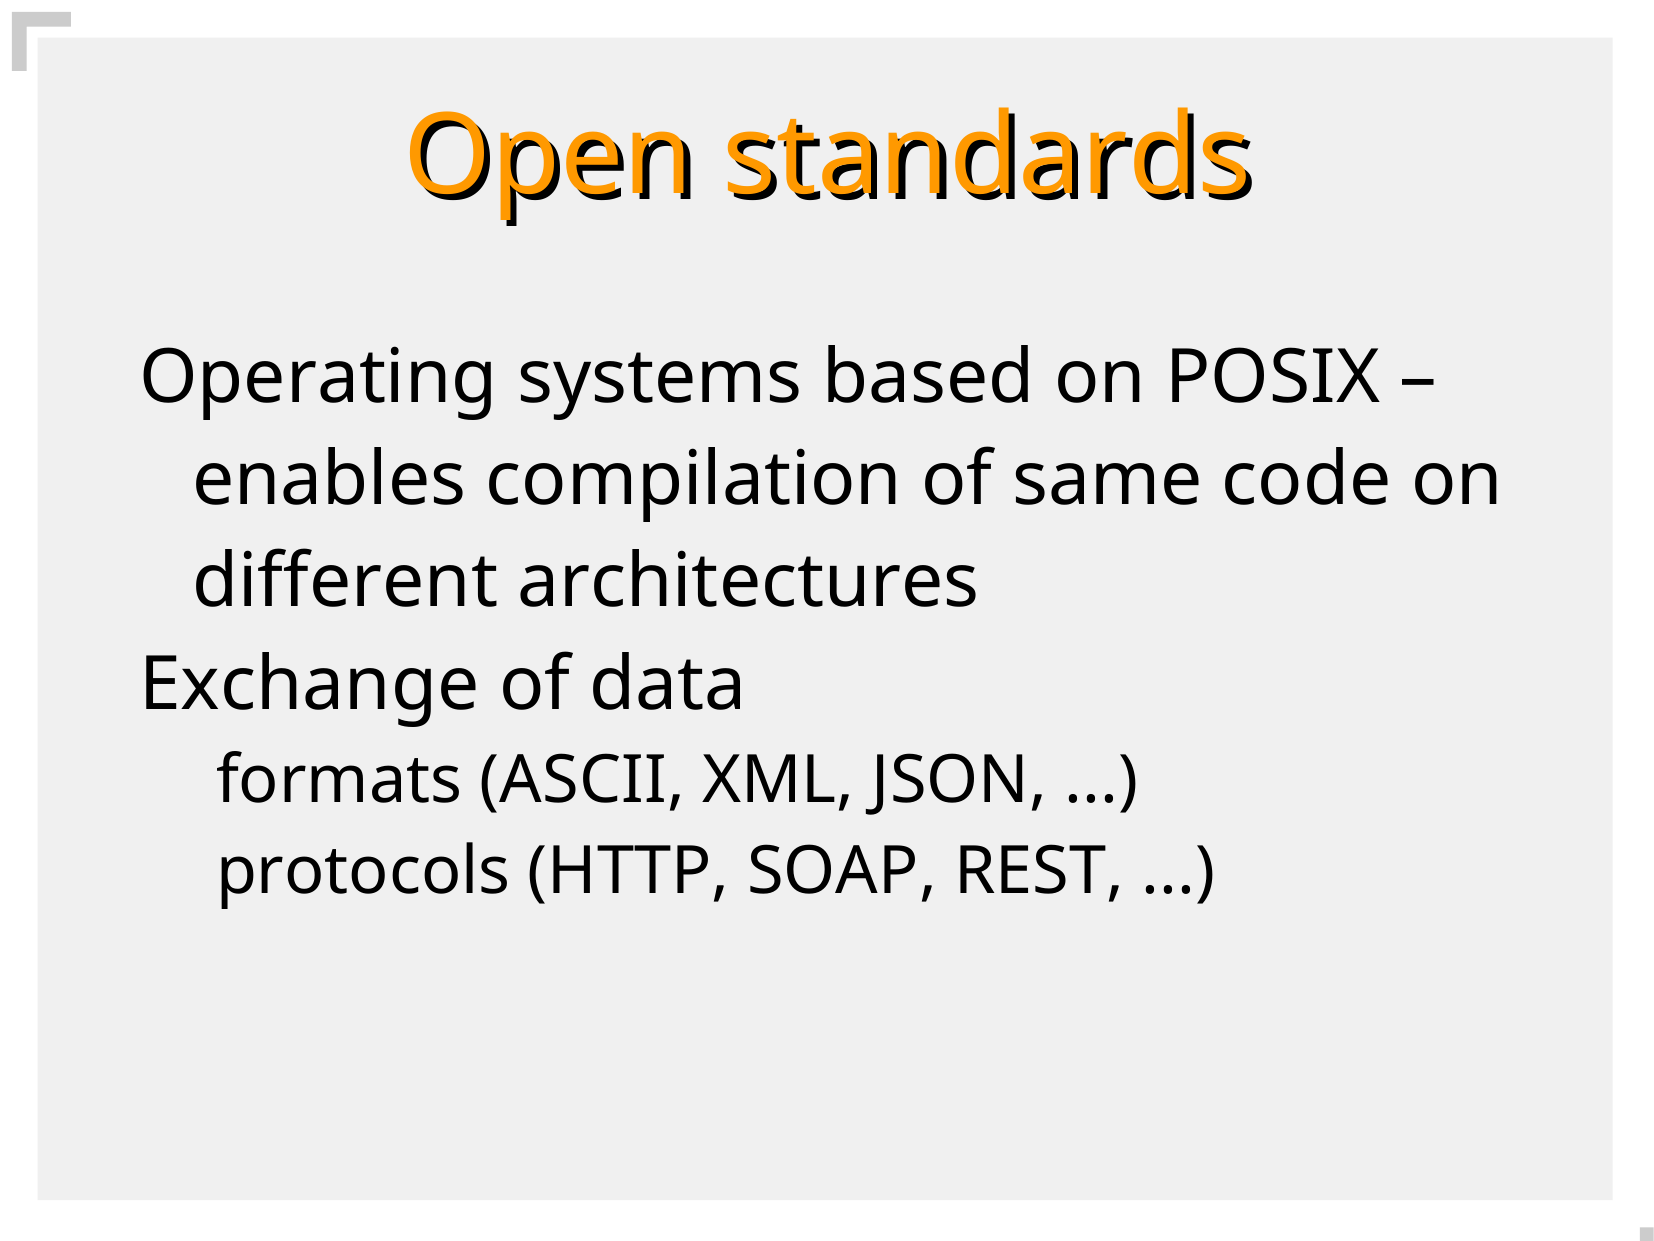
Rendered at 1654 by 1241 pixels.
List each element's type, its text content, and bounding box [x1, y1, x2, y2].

title Open standards [121, 46, 1534, 254]
list Operating systems based on POSIX – enables compilation of same code on different architectures Exchange of data formats (ASCII, XML, JSON, ...) protocols (HTTP, SOAP, REST, ...) [121, 322, 1561, 1132]
